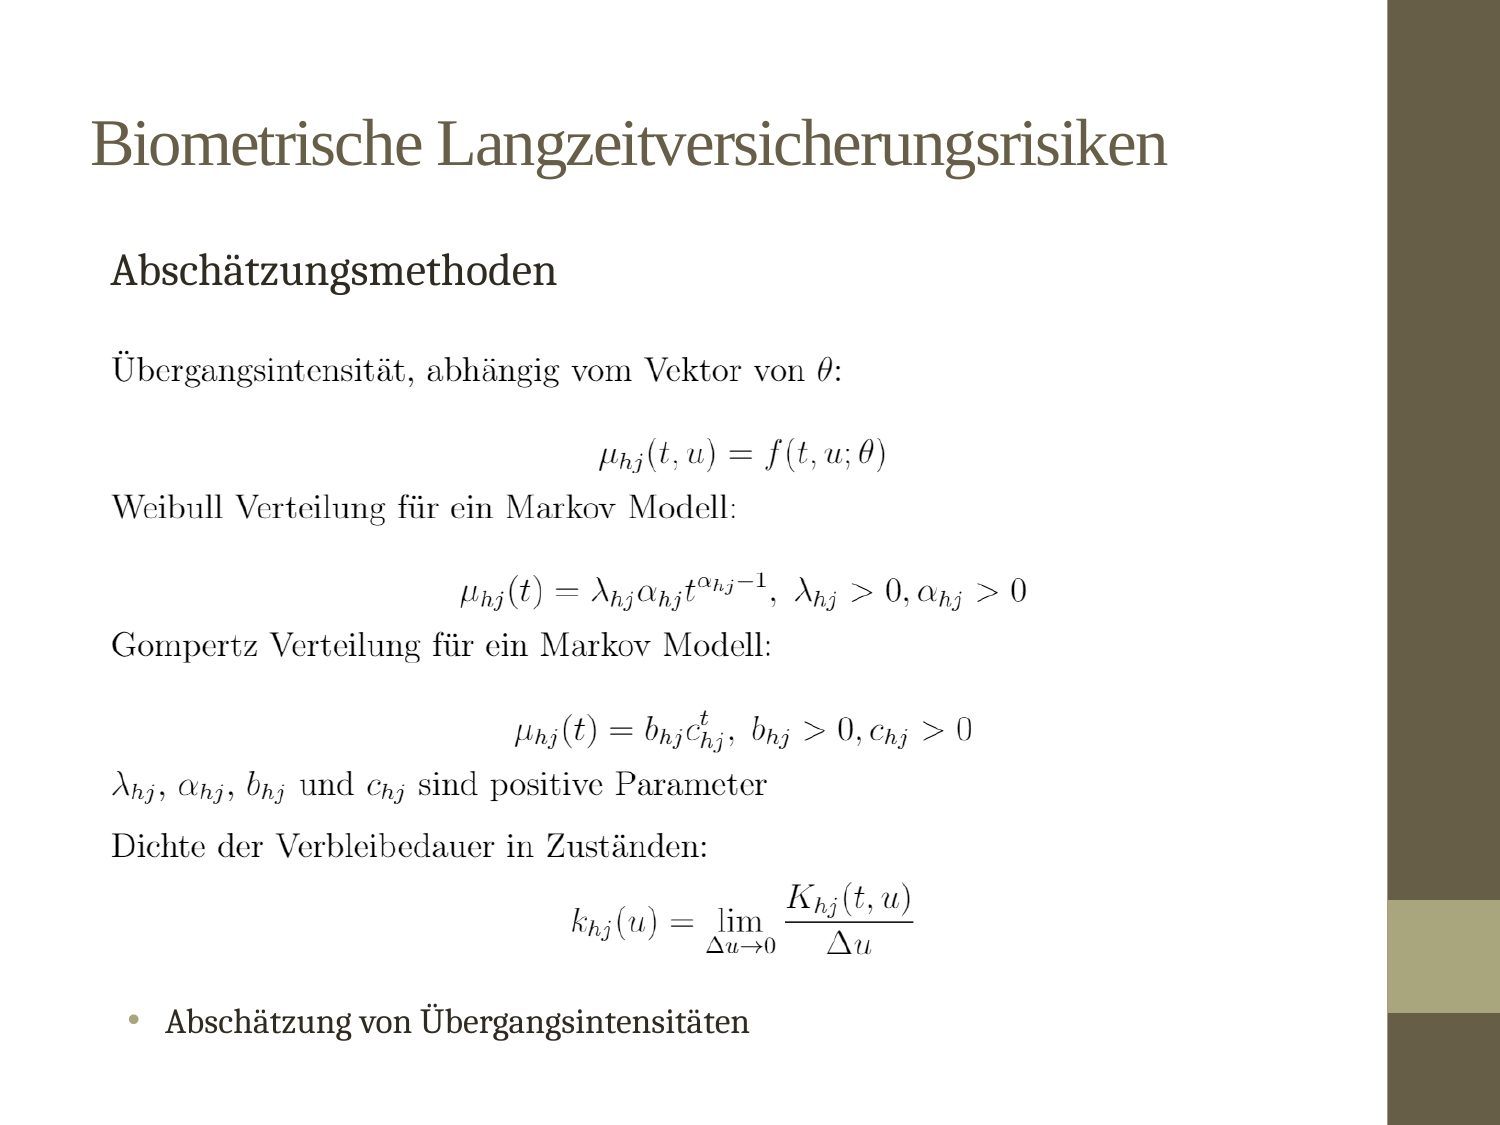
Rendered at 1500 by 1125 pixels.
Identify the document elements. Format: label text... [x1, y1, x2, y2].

title Biometrische Langzeitversicherungsrisiken [75, 45, 1400, 233]
list Abschätzung von Übergangsintensitäten [75, 999, 1326, 1050]
text_box Abschätzungsmethoden [76, 231, 1327, 312]
text_box [99, 326, 1351, 563]
picture [100, 338, 1061, 976]
